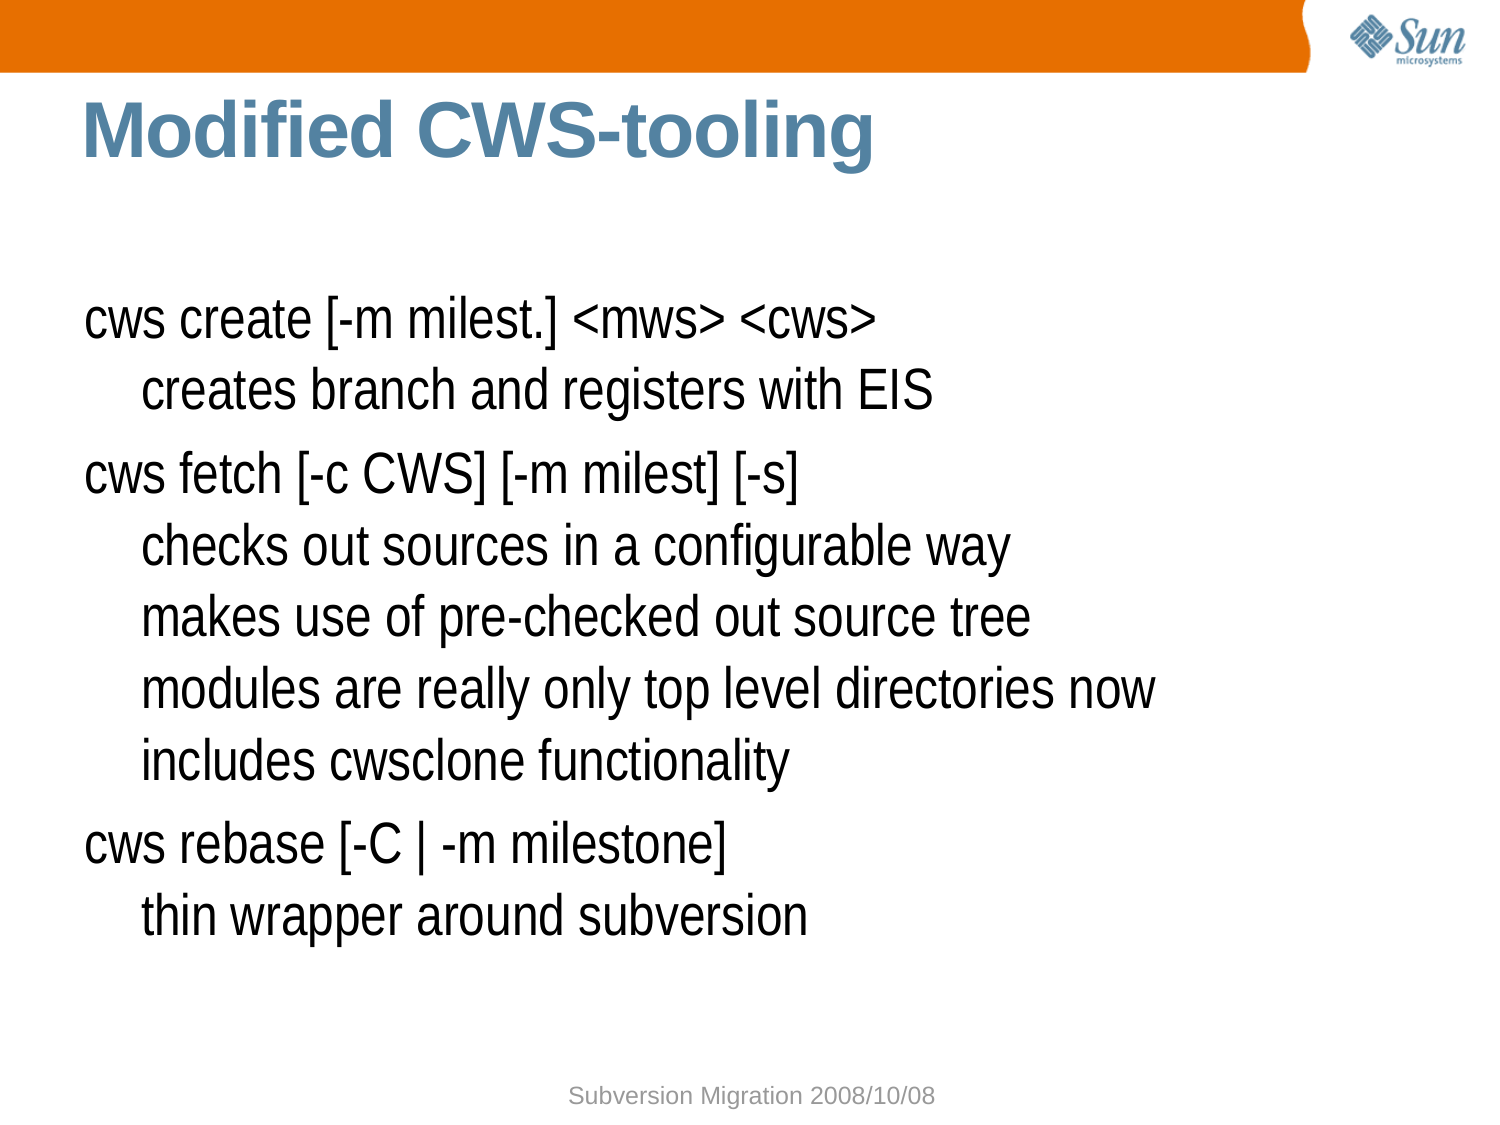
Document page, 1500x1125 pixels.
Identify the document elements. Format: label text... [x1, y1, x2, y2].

picture [0, 0, 1500, 75]
list cws create [-m milest.] <mws> <cws> creates branch and registers with EIS cws fetch [-c CWS] [-m milest] [-s] checks out sources in a configurable way makes use of pre-checked out source tree modules are really only top level directories now includes cwsclone functionality cws rebase [-C | -m milestone] thin wrapper around subversion [64, 292, 1402, 999]
title Modified CWS-tooling [81, 93, 1336, 198]
